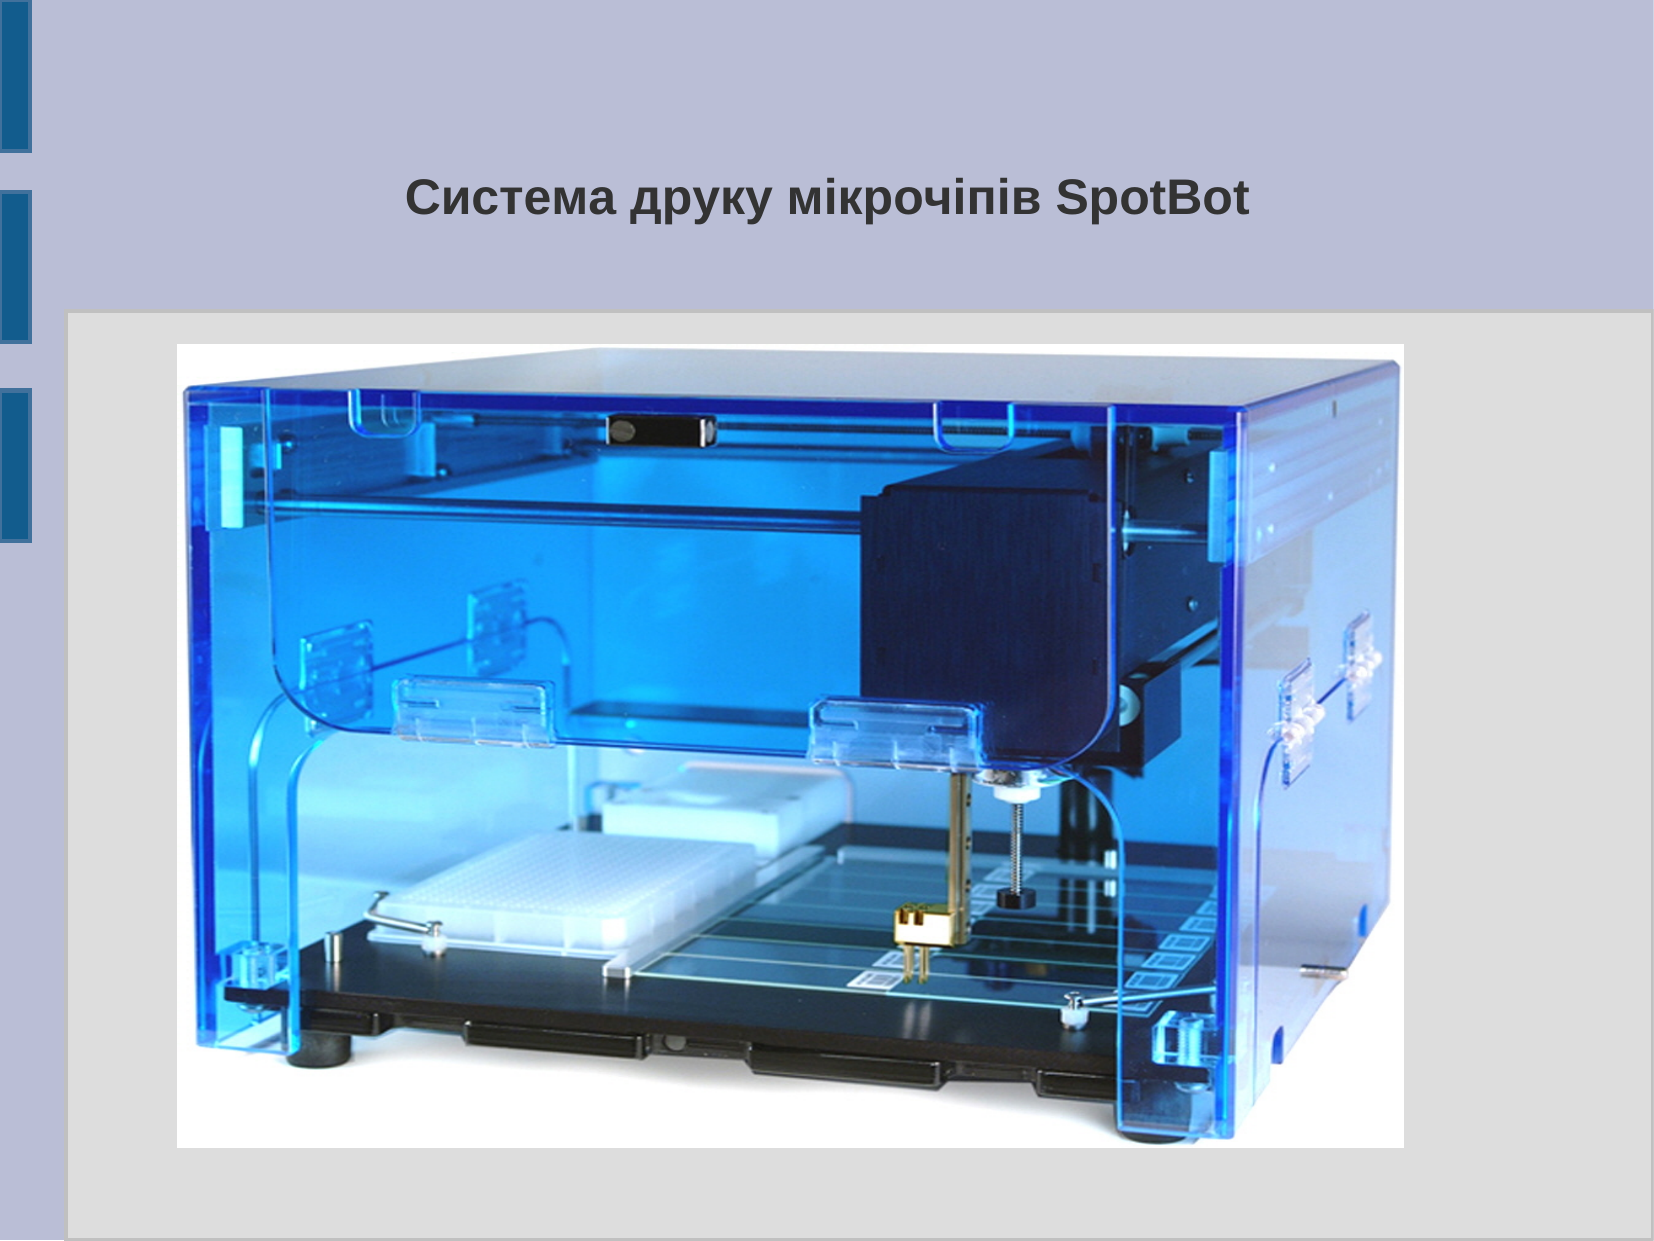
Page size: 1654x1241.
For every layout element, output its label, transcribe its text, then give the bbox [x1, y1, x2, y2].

title Система друку мікрочіпів SpotBot [121, 91, 1534, 299]
picture [177, 344, 1404, 1148]
